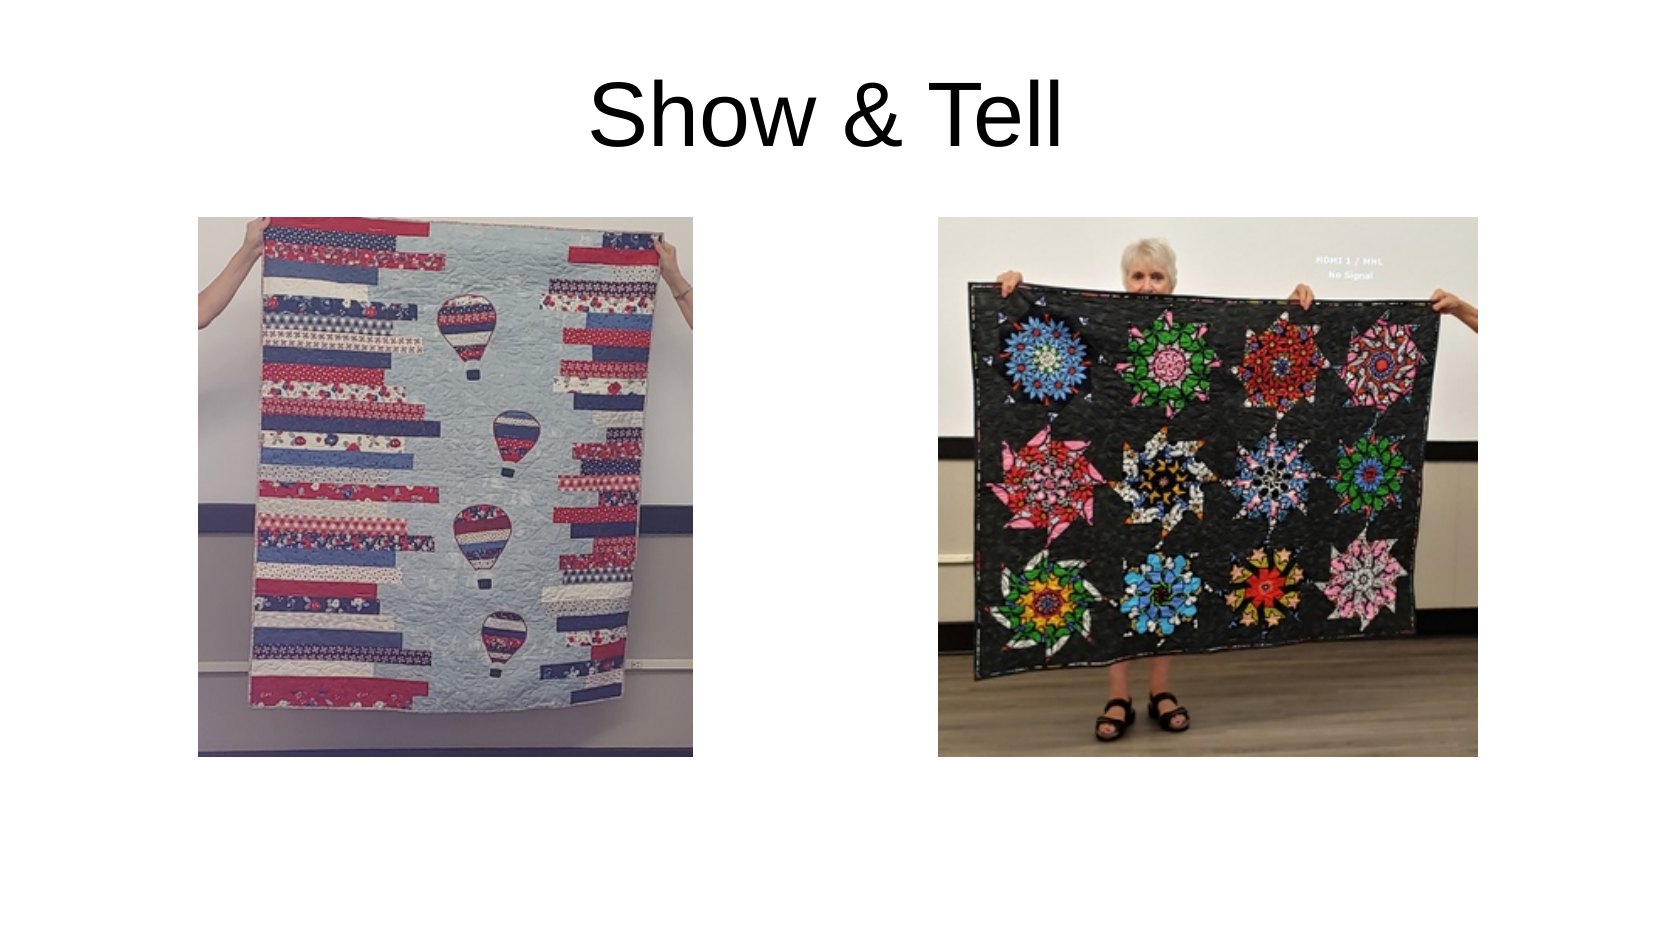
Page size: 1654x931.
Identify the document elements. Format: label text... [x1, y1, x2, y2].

title Show & Tell [82, 37, 1571, 193]
picture [938, 217, 1478, 757]
picture [198, 217, 693, 757]
